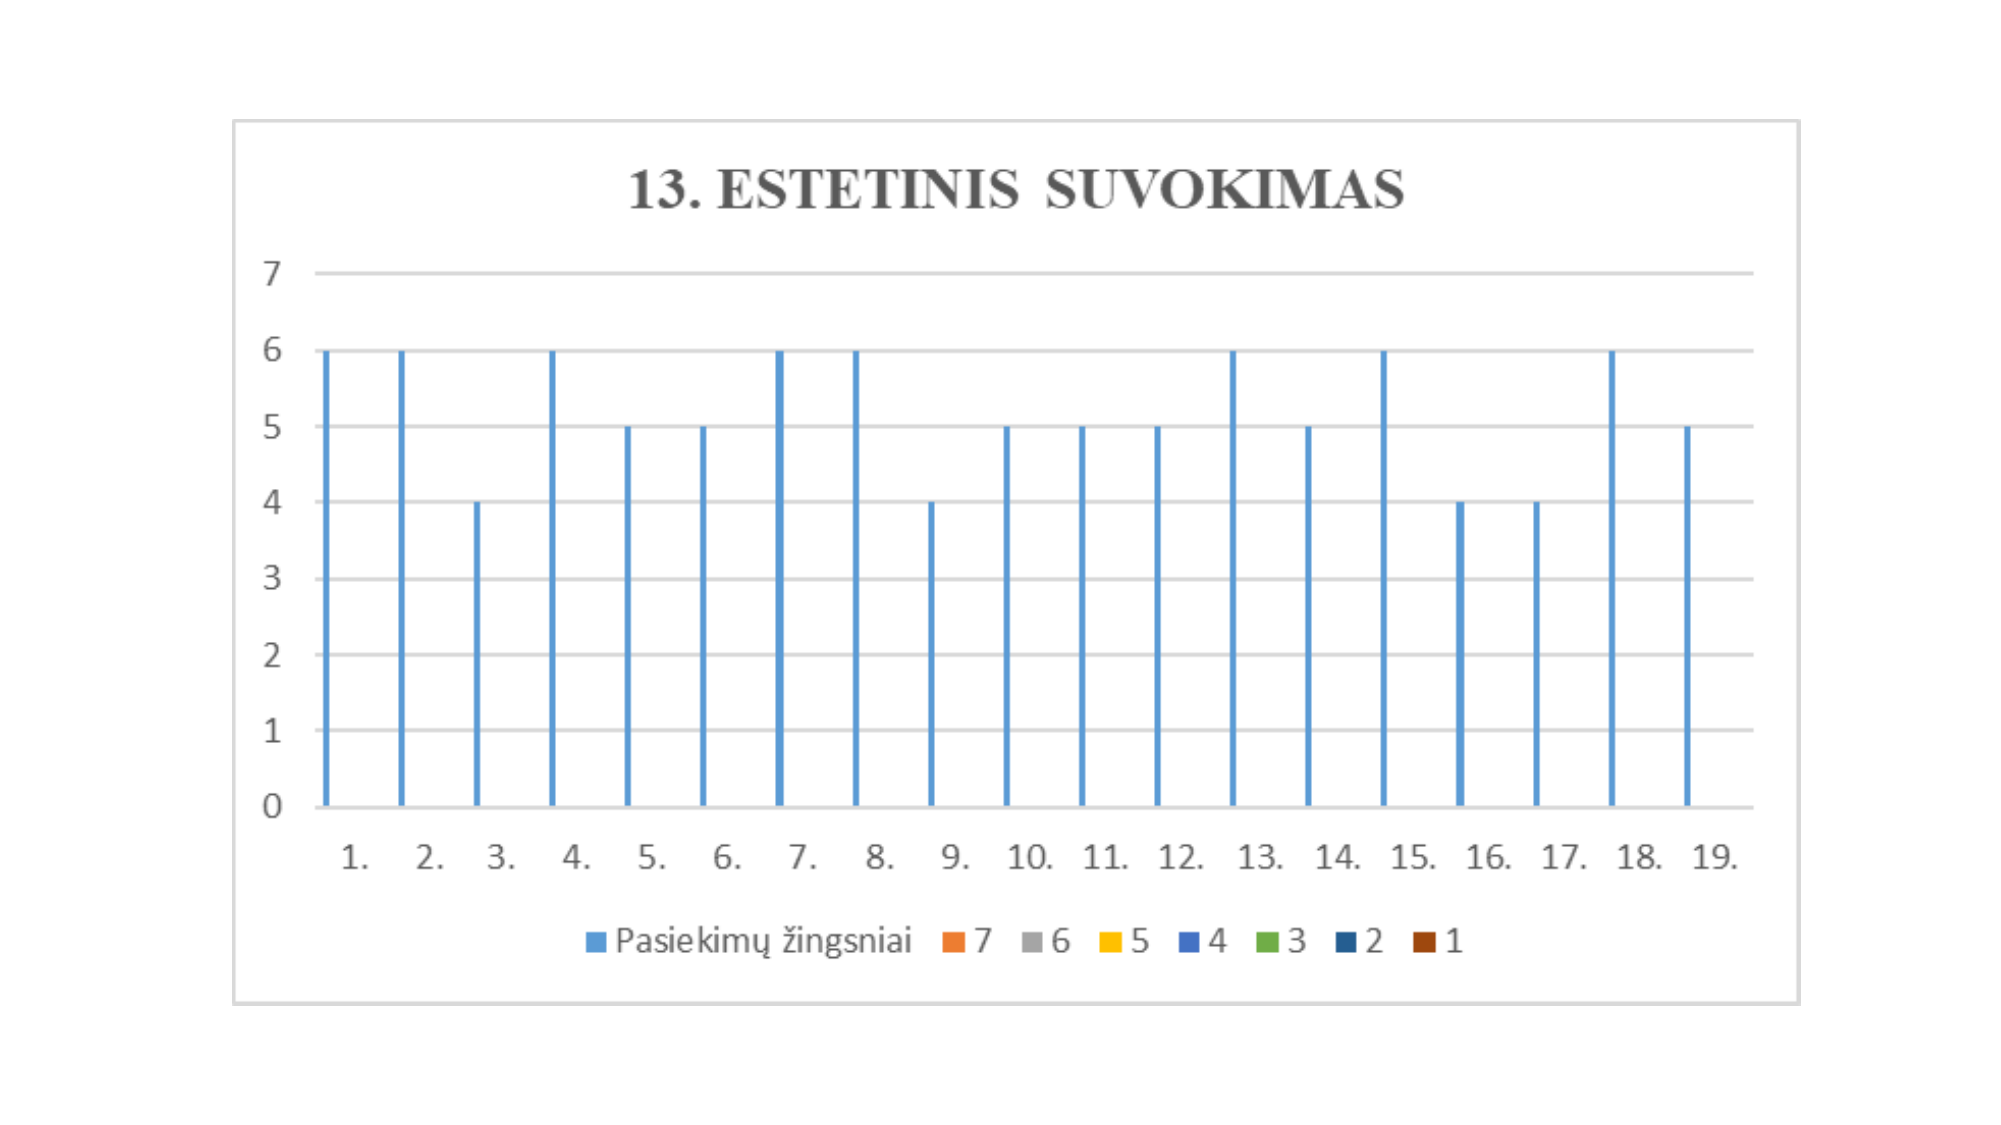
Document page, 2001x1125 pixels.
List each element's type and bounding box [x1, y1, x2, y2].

picture [232, 119, 1801, 1006]
